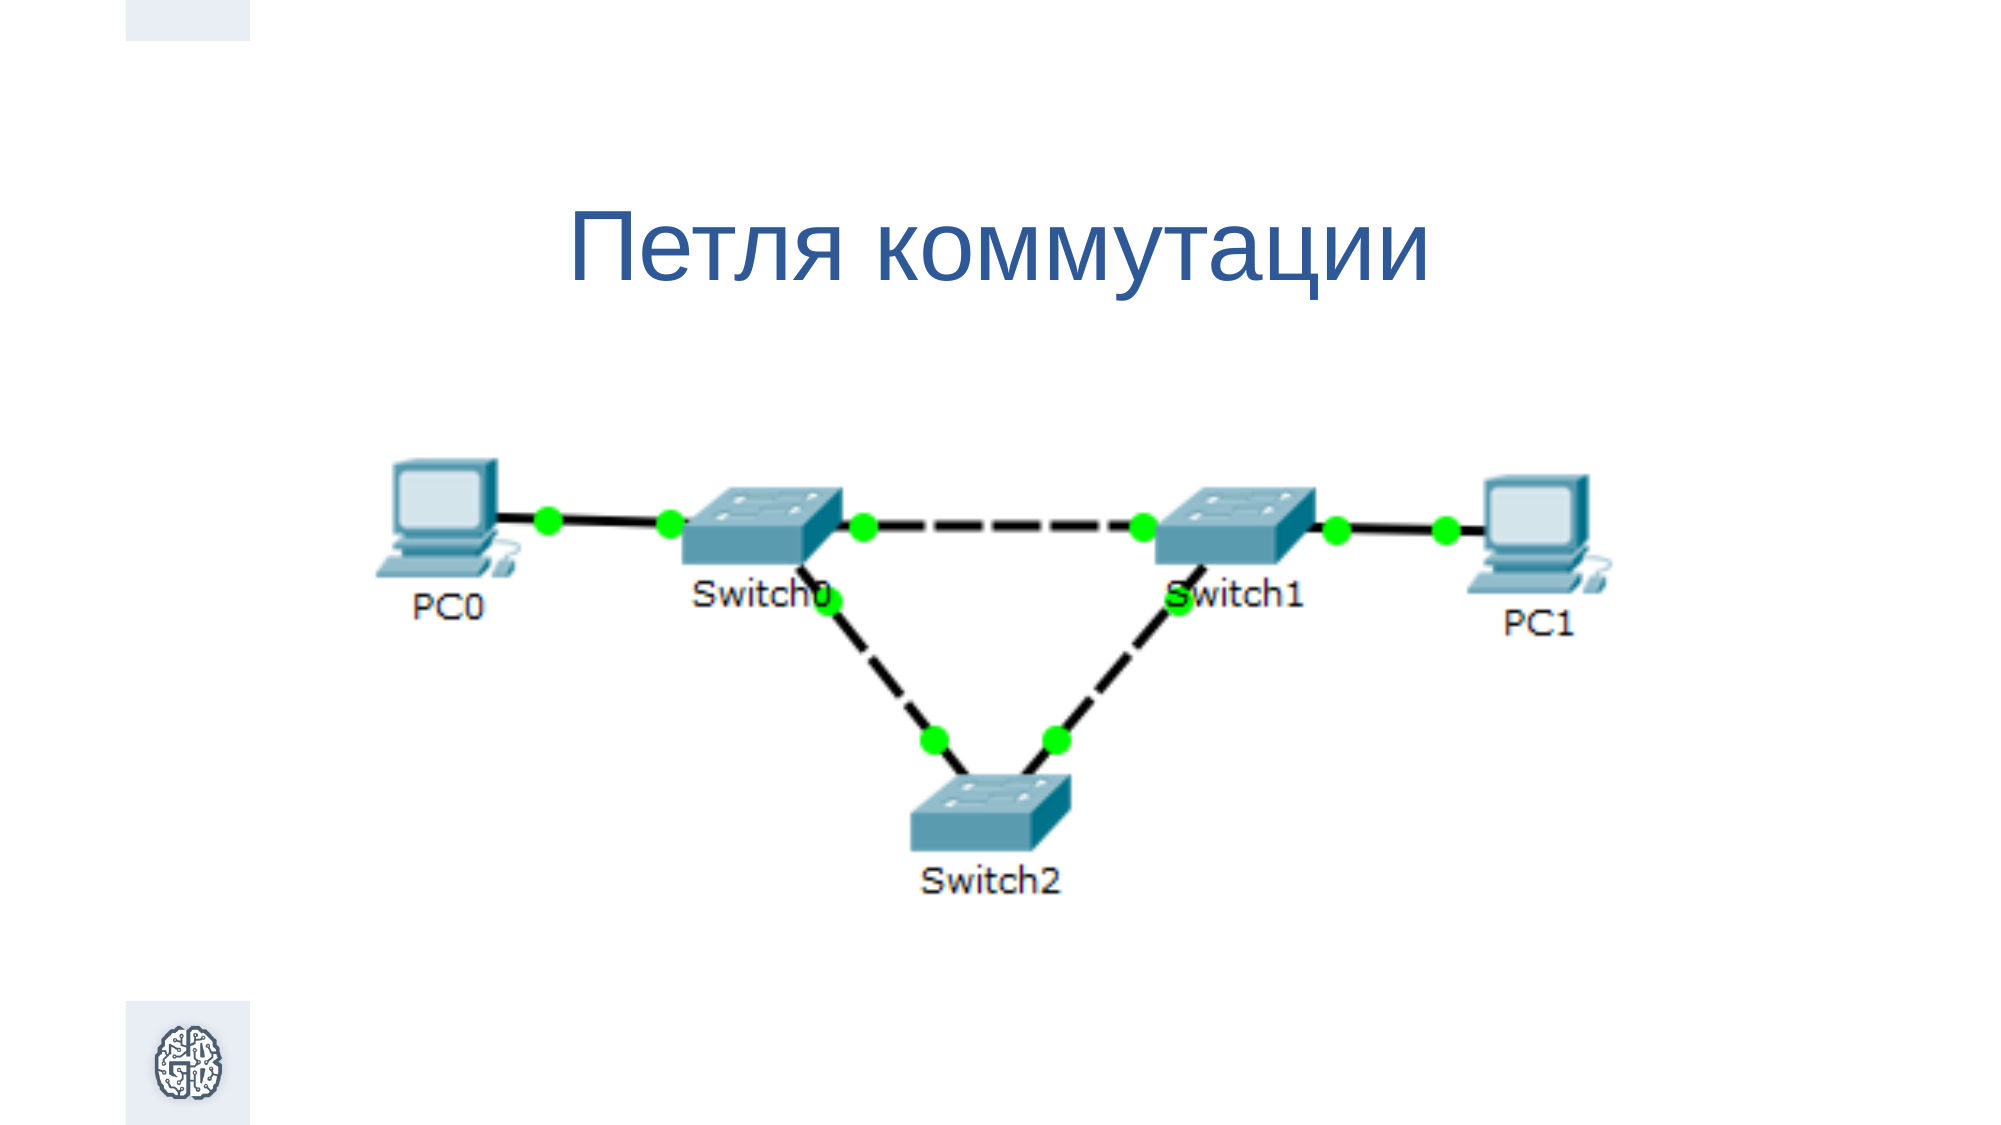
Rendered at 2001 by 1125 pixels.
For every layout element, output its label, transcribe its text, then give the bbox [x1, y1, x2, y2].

picture [345, 353, 1655, 930]
title Петля коммутации [248, 124, 1752, 372]
picture [144, 1016, 232, 1110]
